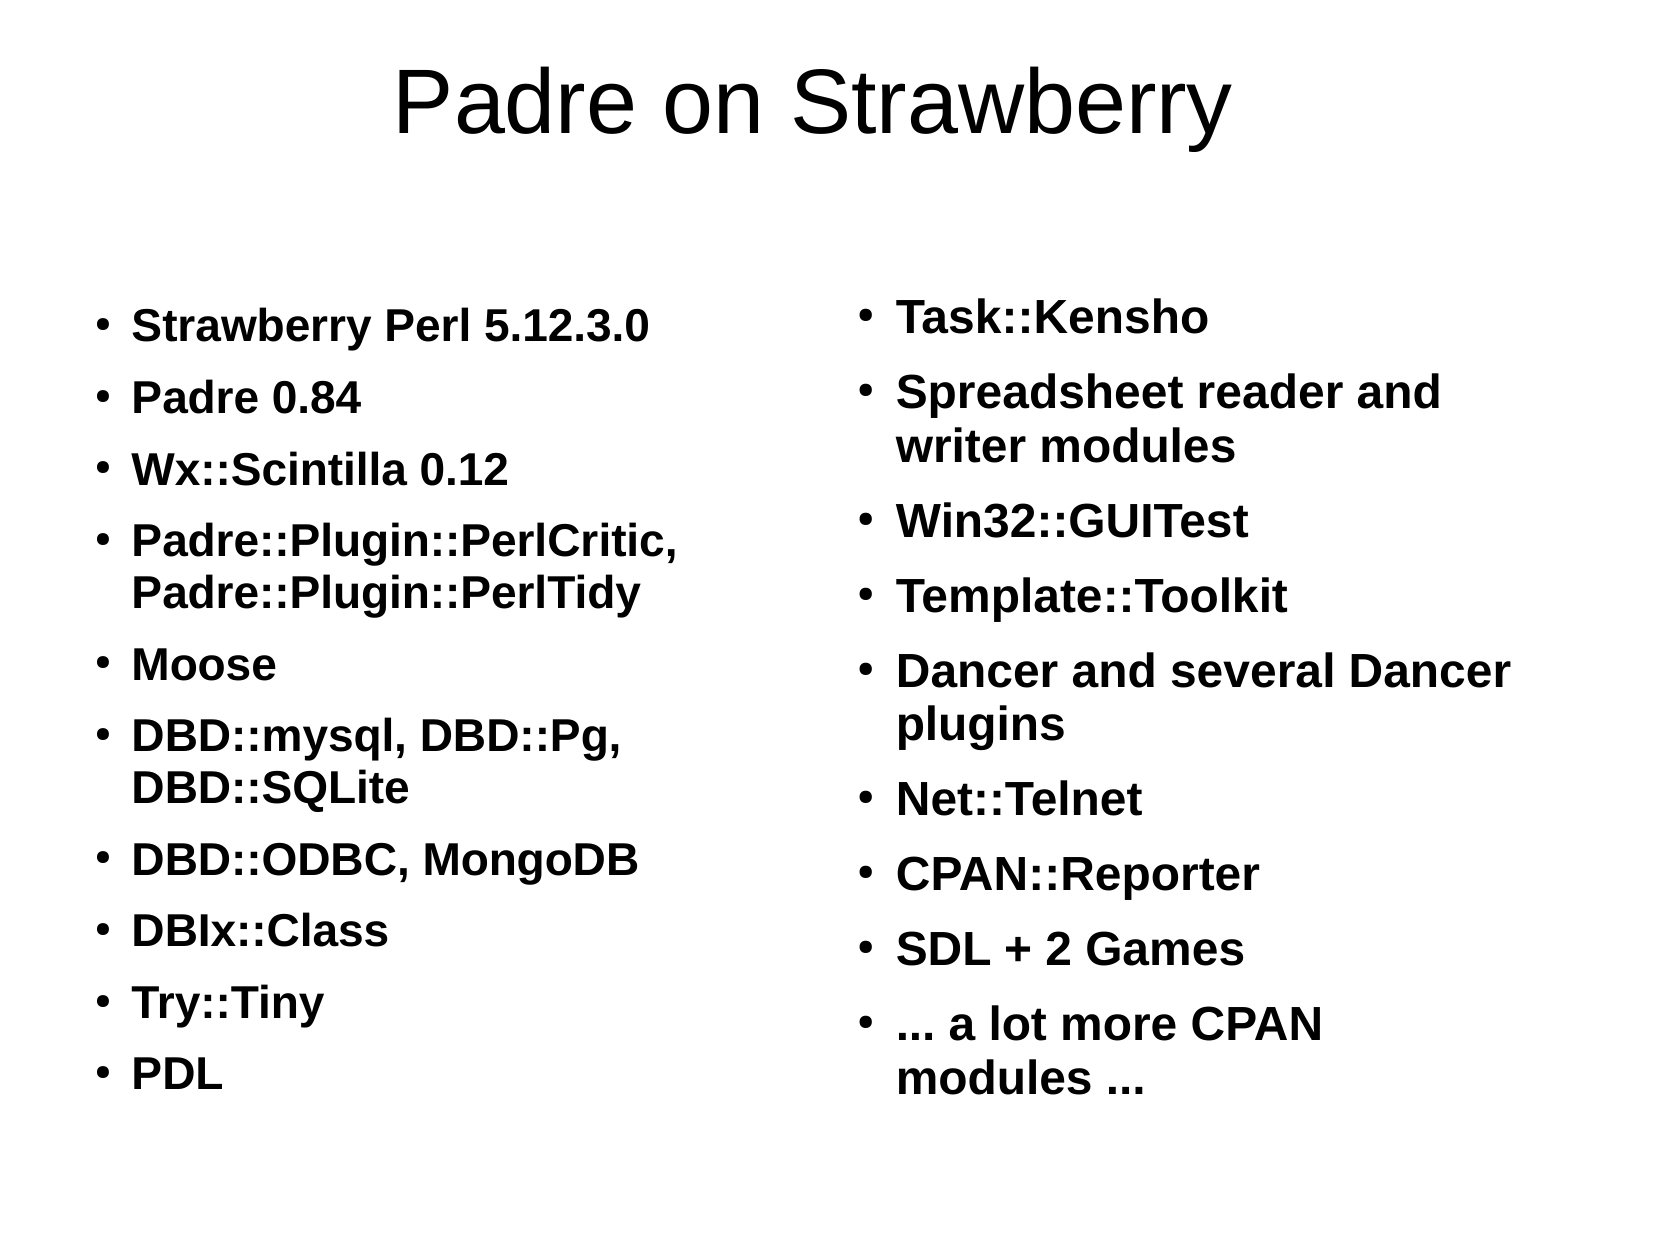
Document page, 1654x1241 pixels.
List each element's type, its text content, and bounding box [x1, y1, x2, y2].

title Padre on Strawberry [82, 49, 1571, 257]
list Task::Kensho Spreadsheet reader and writer modules Win32::GUITest Template::Toolkit Dancer and several Dancer plugins Net::Telnet CPAN::Reporter SDL + 2 Games ... a lot more CPAN modules ... [844, 290, 1571, 1109]
list Strawberry Perl 5.12.3.0 Padre 0.84 Wx::Scintilla 0.12 Padre::Plugin::PerlCritic, Padre::Plugin::PerlTidy Moose DBD::mysql, DBD::Pg, DBD::SQLite DBD::ODBC, MongoDB DBIx::Class Try::Tiny PDL [82, 300, 809, 1109]
